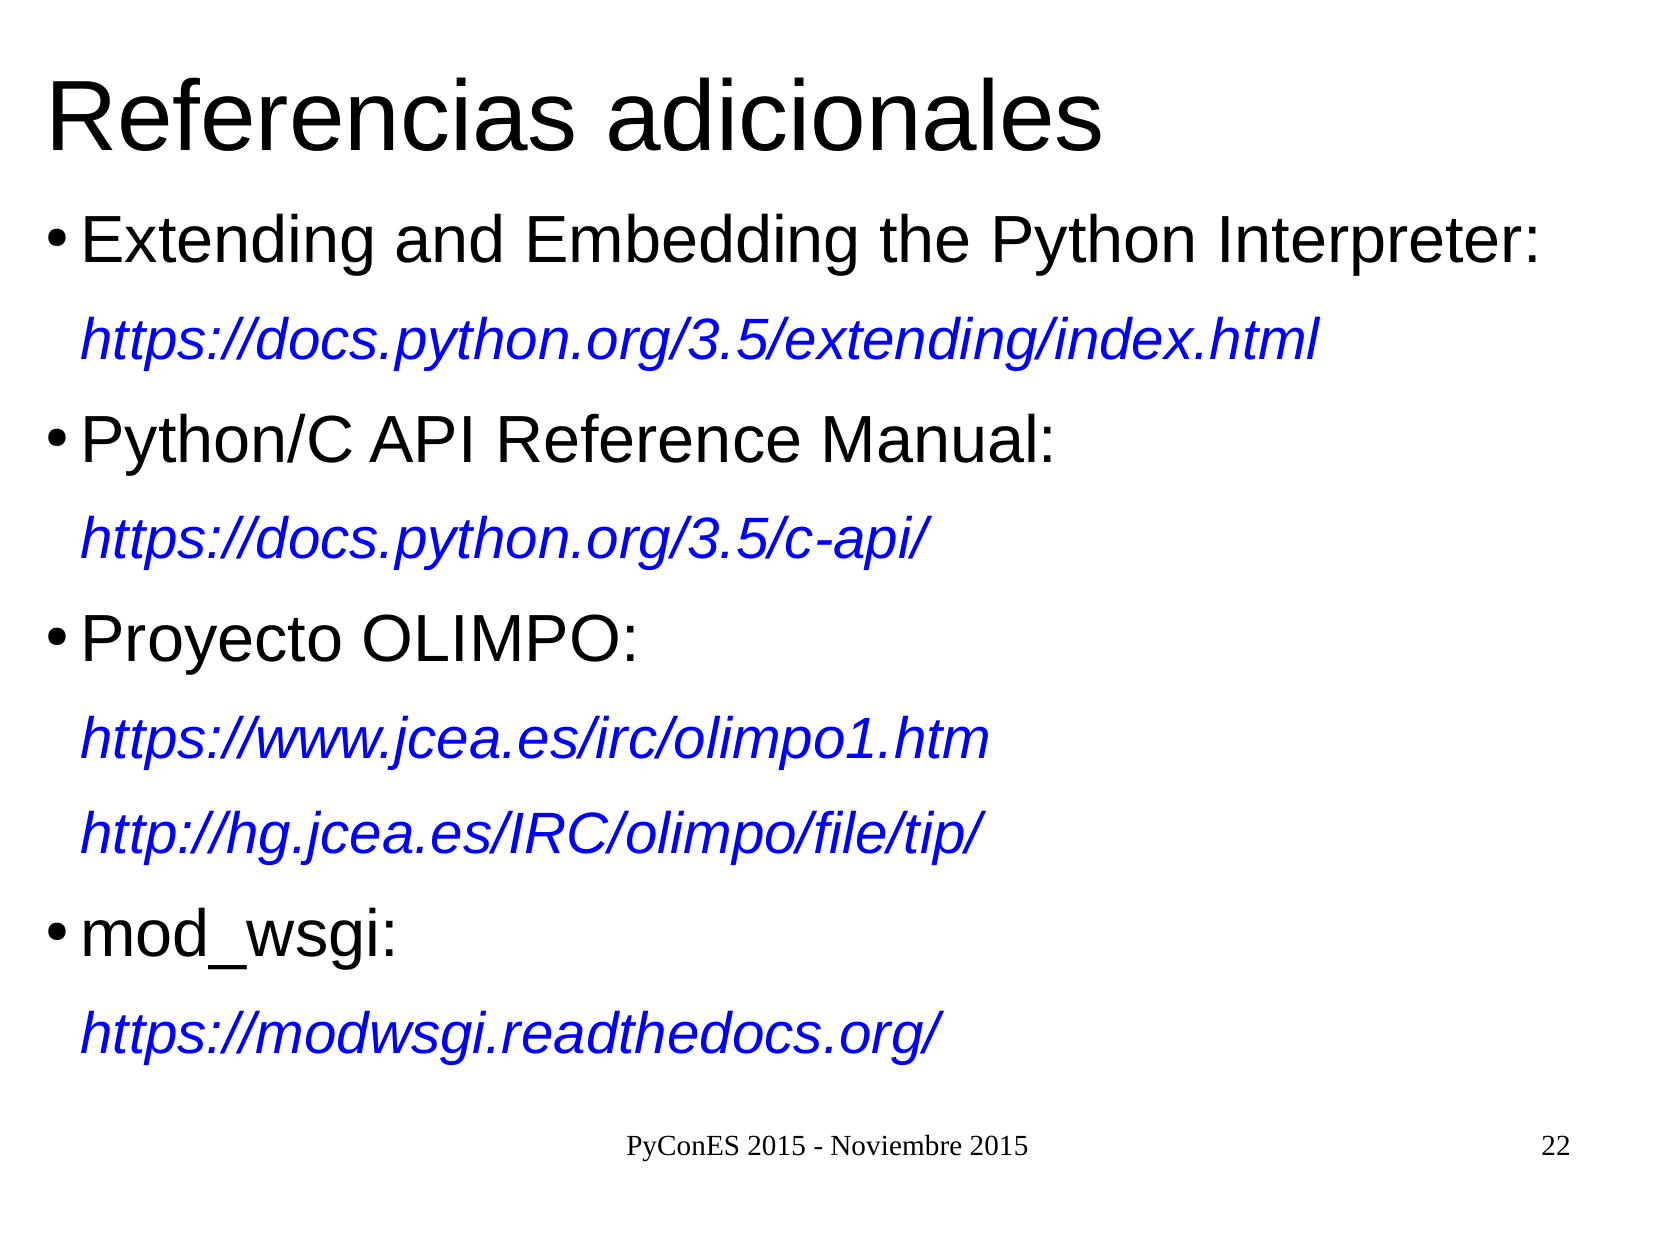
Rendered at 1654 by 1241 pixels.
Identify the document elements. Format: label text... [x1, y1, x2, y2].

subtitle Referencias adicionales Extending and Embedding the Python Interpreter: https://docs.python.org/3.5/extending/index.html Python/C API Reference Manual: https://docs.python.org/3.5/c-api/ Proyecto OLIMPO: https://www.jcea.es/irc/olimpo1.htm http://hg.jcea.es/IRC/olimpo/file/tip/ mod_wsgi: https://modwsgi.readthedocs.org/ [45, 60, 1606, 1096]
